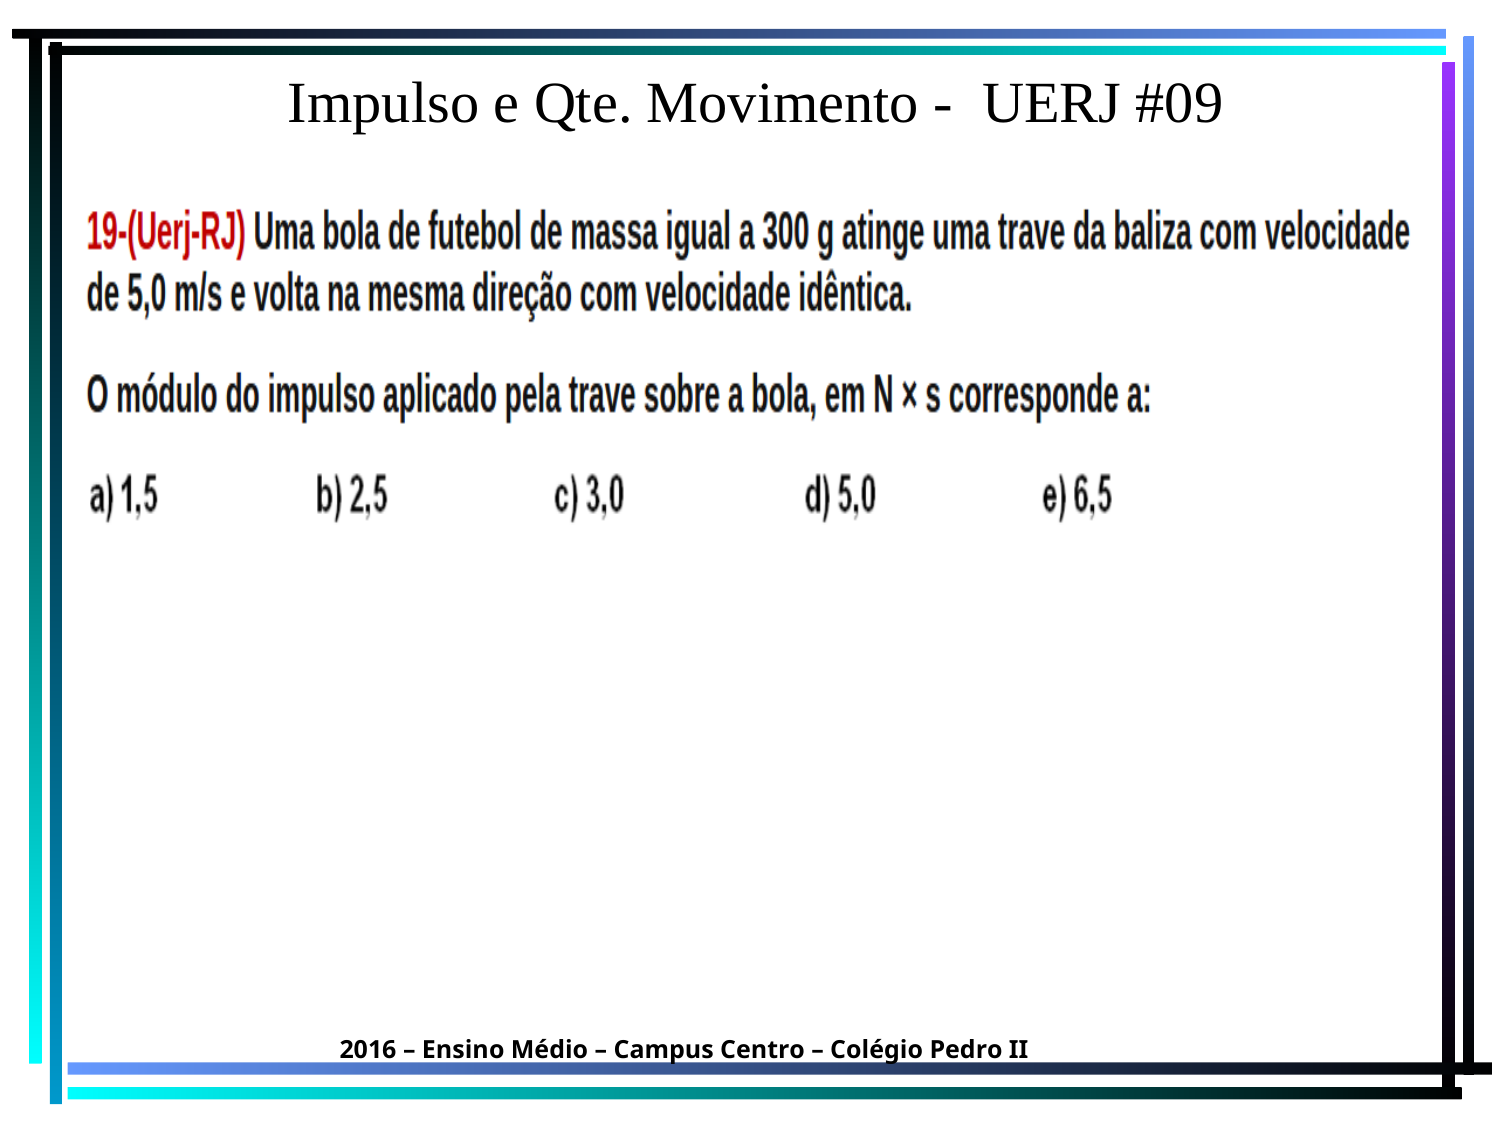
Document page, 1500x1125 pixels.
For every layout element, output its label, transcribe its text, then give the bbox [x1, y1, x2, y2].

text_box 2016 – Ensino Médio – Campus Centro – Colégio Pedro II [324, 1027, 1045, 1073]
picture [0, 0, 1500, 1125]
title Impulso e Qte. Movimento - UERJ #09 [118, 59, 1394, 148]
